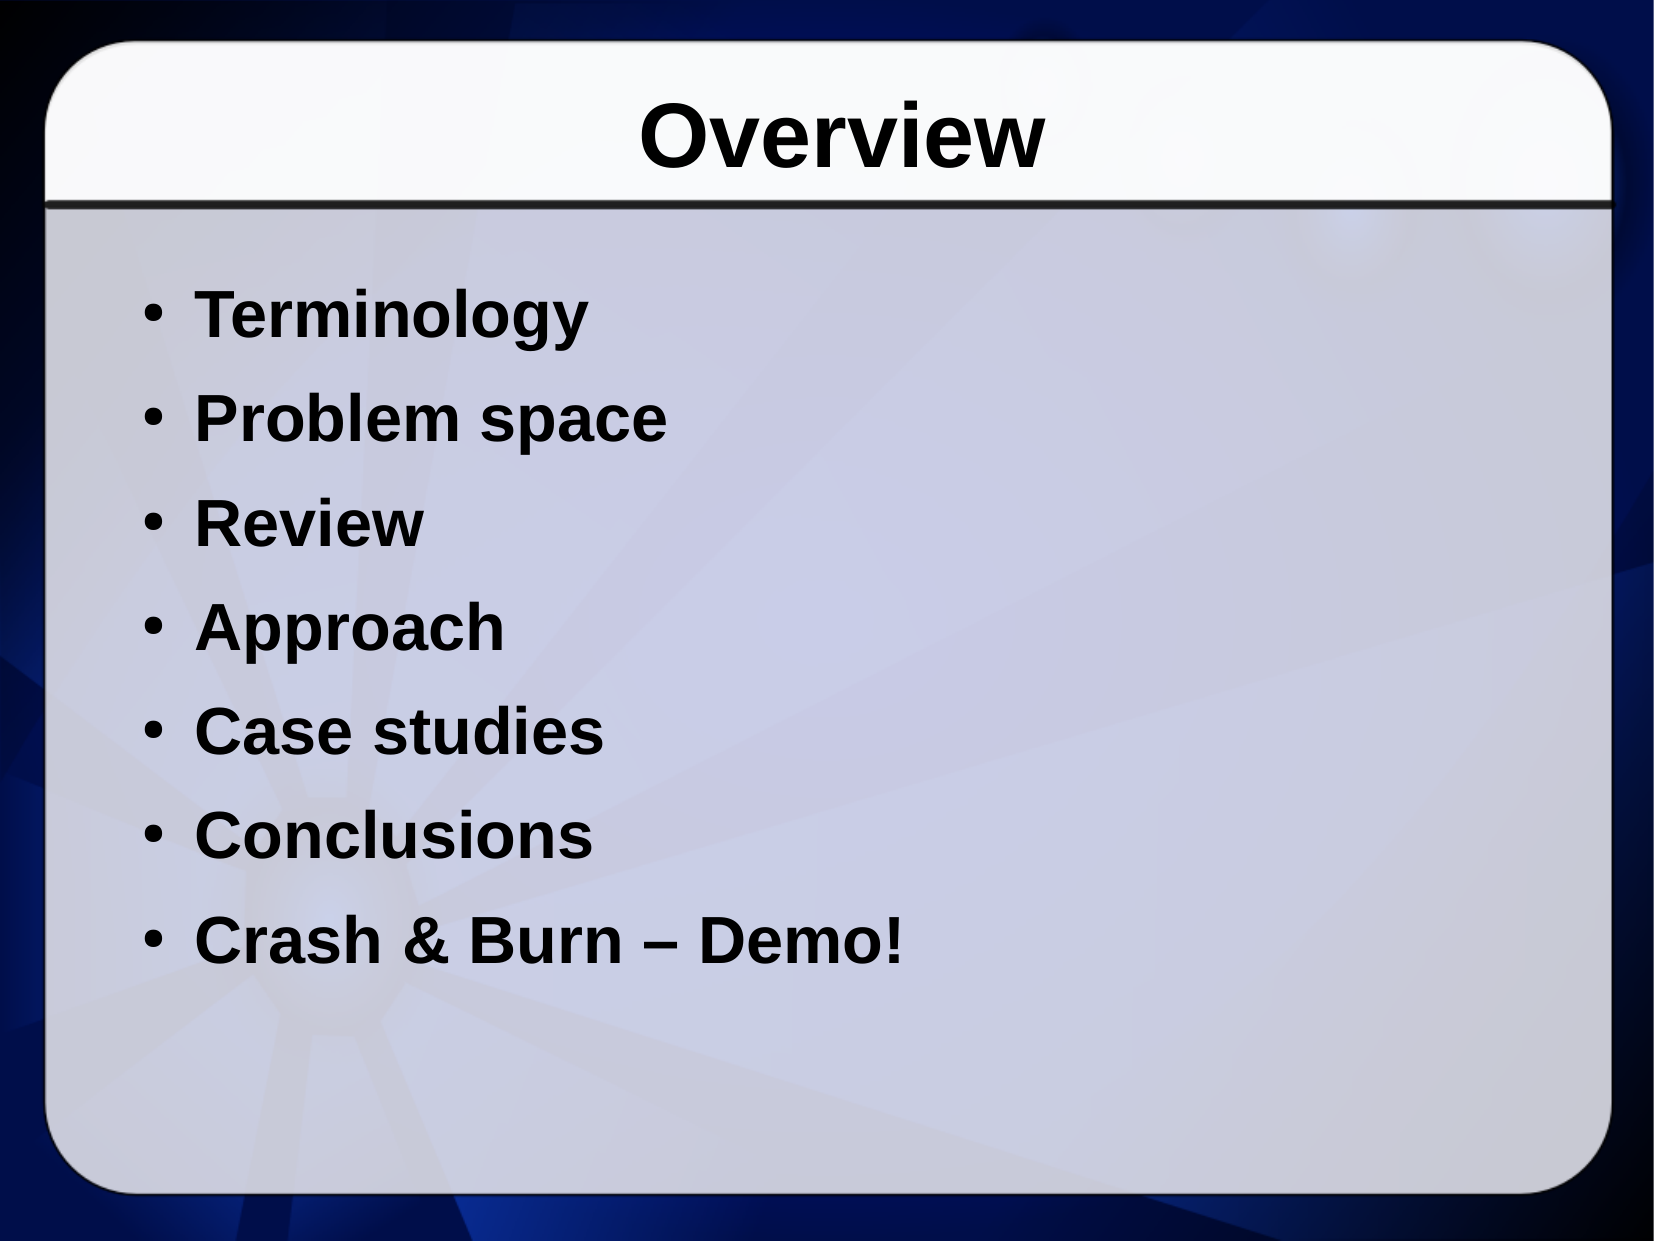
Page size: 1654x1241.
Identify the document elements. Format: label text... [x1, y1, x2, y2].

picture [0, 0, 1654, 1241]
title Overview [77, 47, 1608, 225]
list Terminology Problem space Review Approach Case studies Conclusions Crash & Burn – Demo! [124, 277, 1437, 1078]
